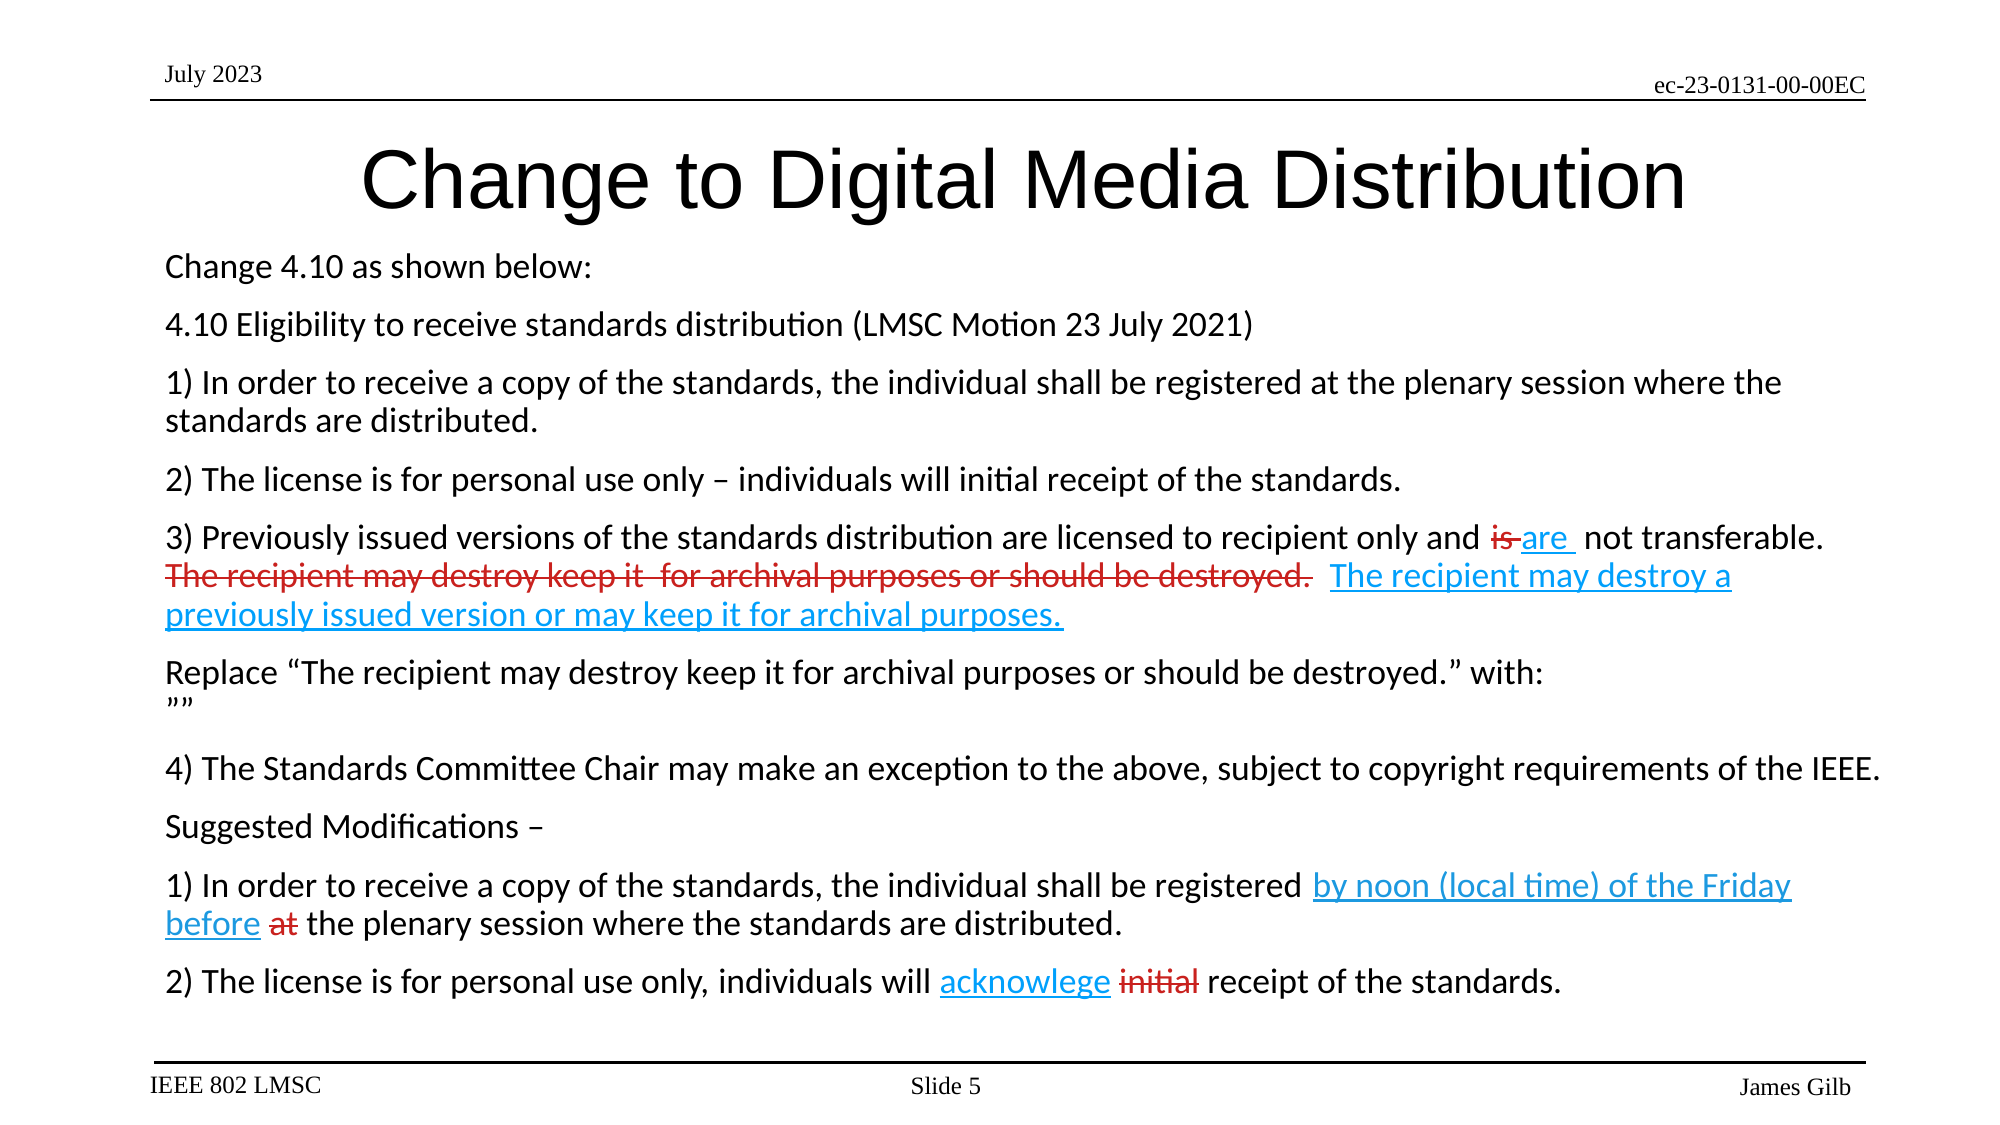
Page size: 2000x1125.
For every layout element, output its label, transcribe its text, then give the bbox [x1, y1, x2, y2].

title Change to Digital Media Distribution [149, 112, 1900, 238]
list Change 4.10 as shown below: 4.10 Eligibility to receive standards distribution (LMSC Motion 23 July 2021) 1) In order to receive a copy of the standards, the individual shall be registered at the plenary session where the standards are distributed. 2) The license is for personal use only – individuals will initial receipt of the standards. 3) Previously issued versions of the standards distribution are licensed to recipient only and is are not transferable. The recipient may destroy keep it for archival purposes or should be destroyed. The recipient may destroy a previously issued version or may keep it for archival purposes. Replace “The recipient may destroy keep it for archival purposes or should be destroyed.” with: ”” 4) The Standards Committee Chair may make an exception to the above, subject to copyright requirements of the IEEE. Suggested Modifications – 1) In order to receive a copy of the standards, the individual shall be registered by noon (local time) of the Friday before at the plenary session where the standards are distributed. 2) The license is for personal use only, individuals will acknowlege initial receipt of the standards. [149, 239, 1900, 1051]
